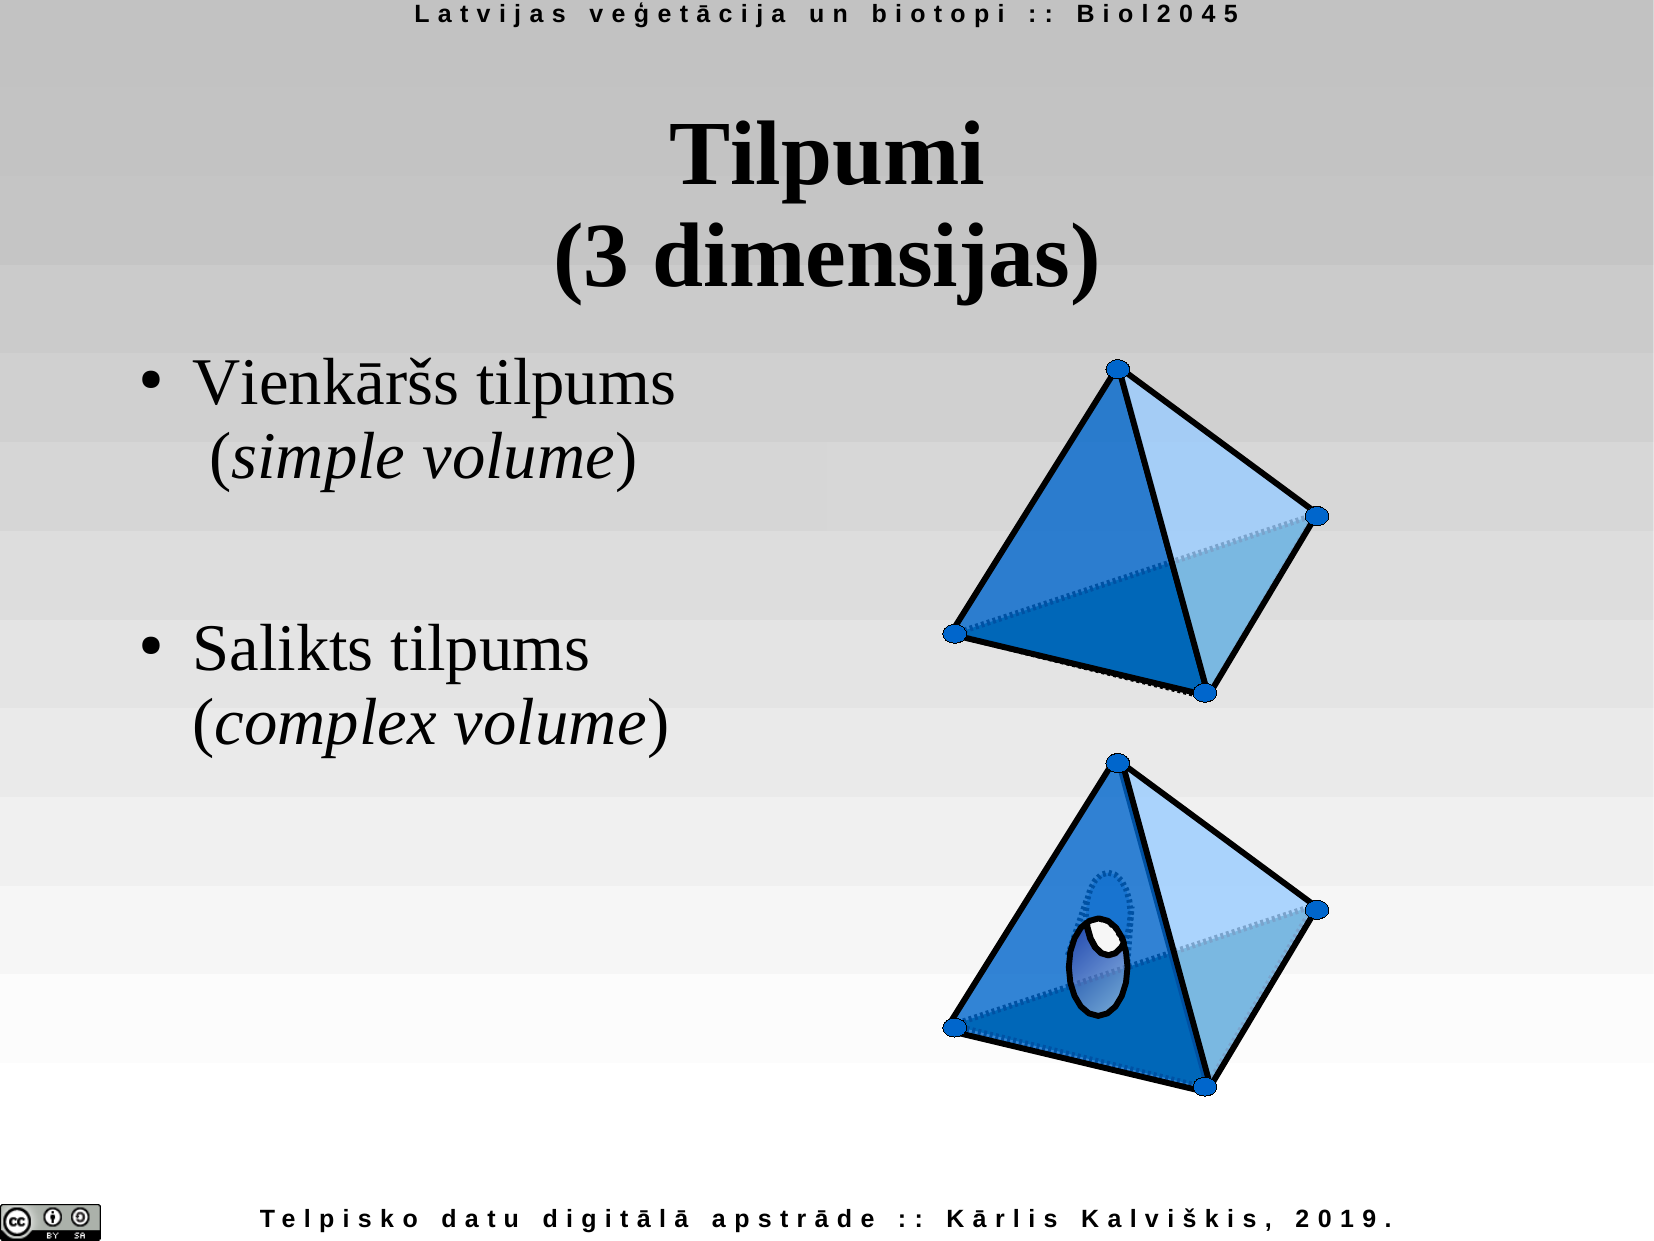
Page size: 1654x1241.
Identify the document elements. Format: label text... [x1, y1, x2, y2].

title Tilpumi (3 dimensijas) [121, 102, 1534, 311]
picture [0, 0, 1654, 1241]
text_box [942, 359, 1329, 703]
text_box [942, 753, 1329, 1097]
list Vienkāršs tilpums (simple volume) Salikts tilpums (complex volume) [121, 344, 1534, 1127]
